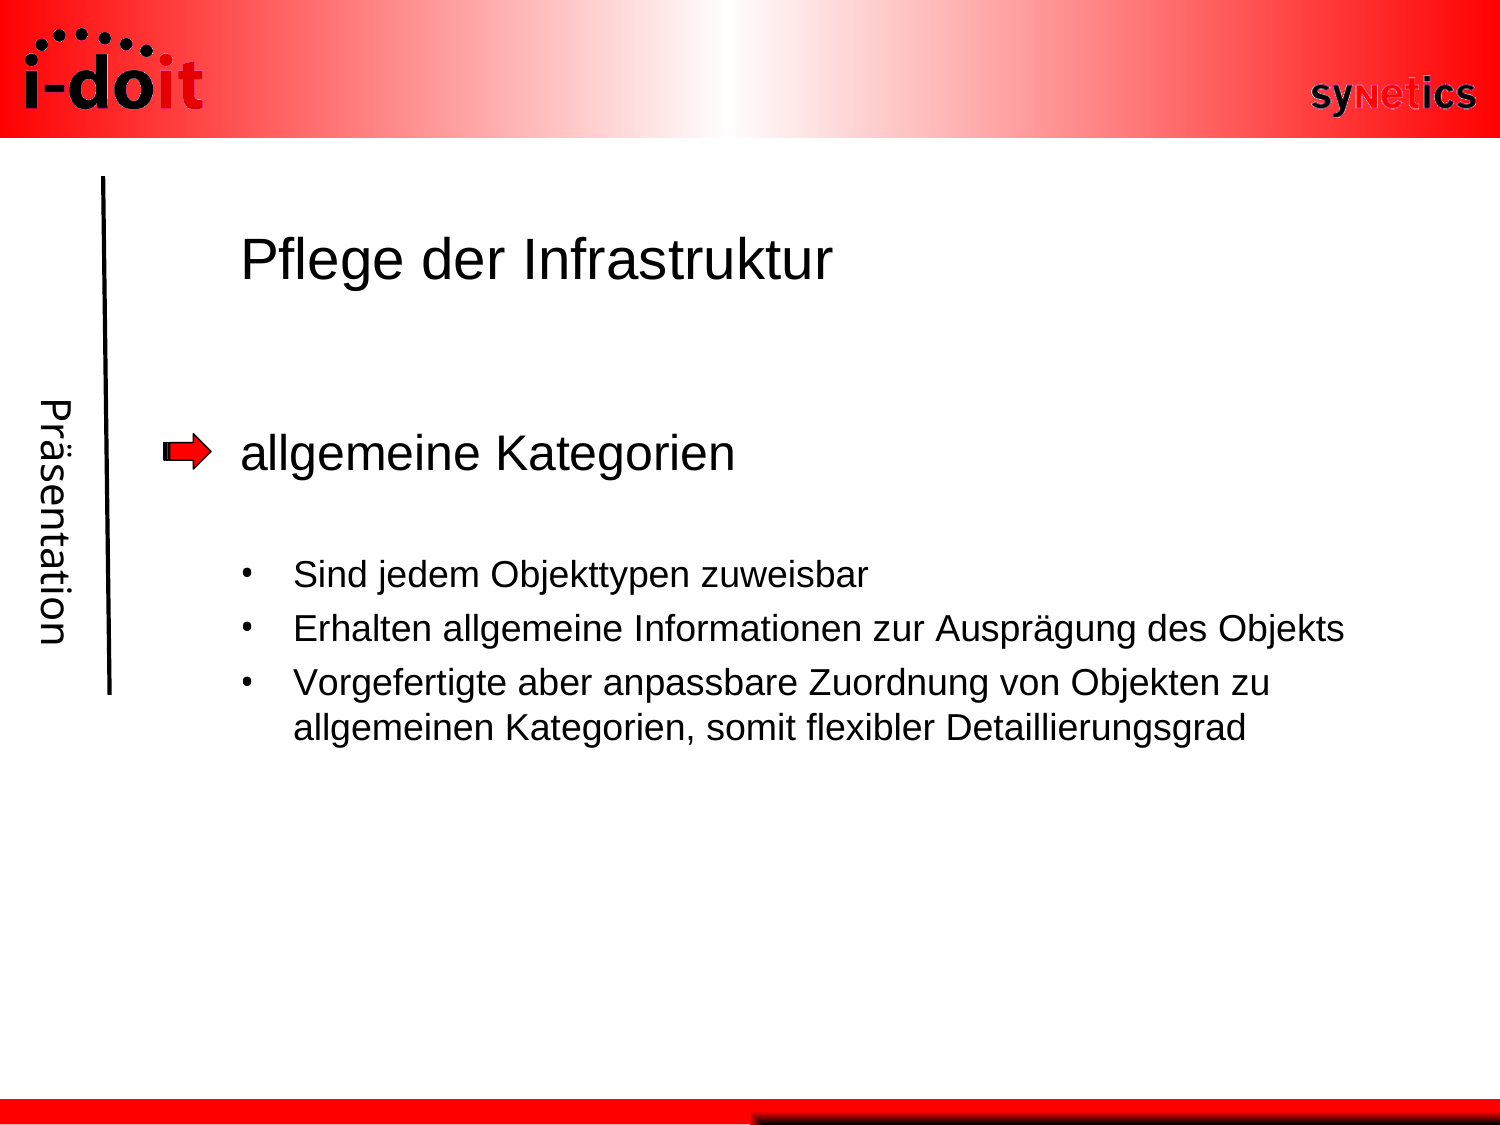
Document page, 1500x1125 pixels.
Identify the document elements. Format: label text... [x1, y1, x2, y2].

picture [1311, 75, 1476, 119]
text_box Pflege der Infrastruktur [225, 162, 1426, 351]
picture [5, 11, 254, 126]
text_box [164, 433, 212, 470]
text_box allgemeine Kategorien Sind jedem Objekttypen zuweisbar Erhalten allgemeine Informationen zur Ausprägung des Objekts Vorgefertigte aber anpassbare Zuordnung von Objekten zu allgemeinen Kategorien, somit flexibler Detaillierungsgrad [225, 412, 1426, 1001]
